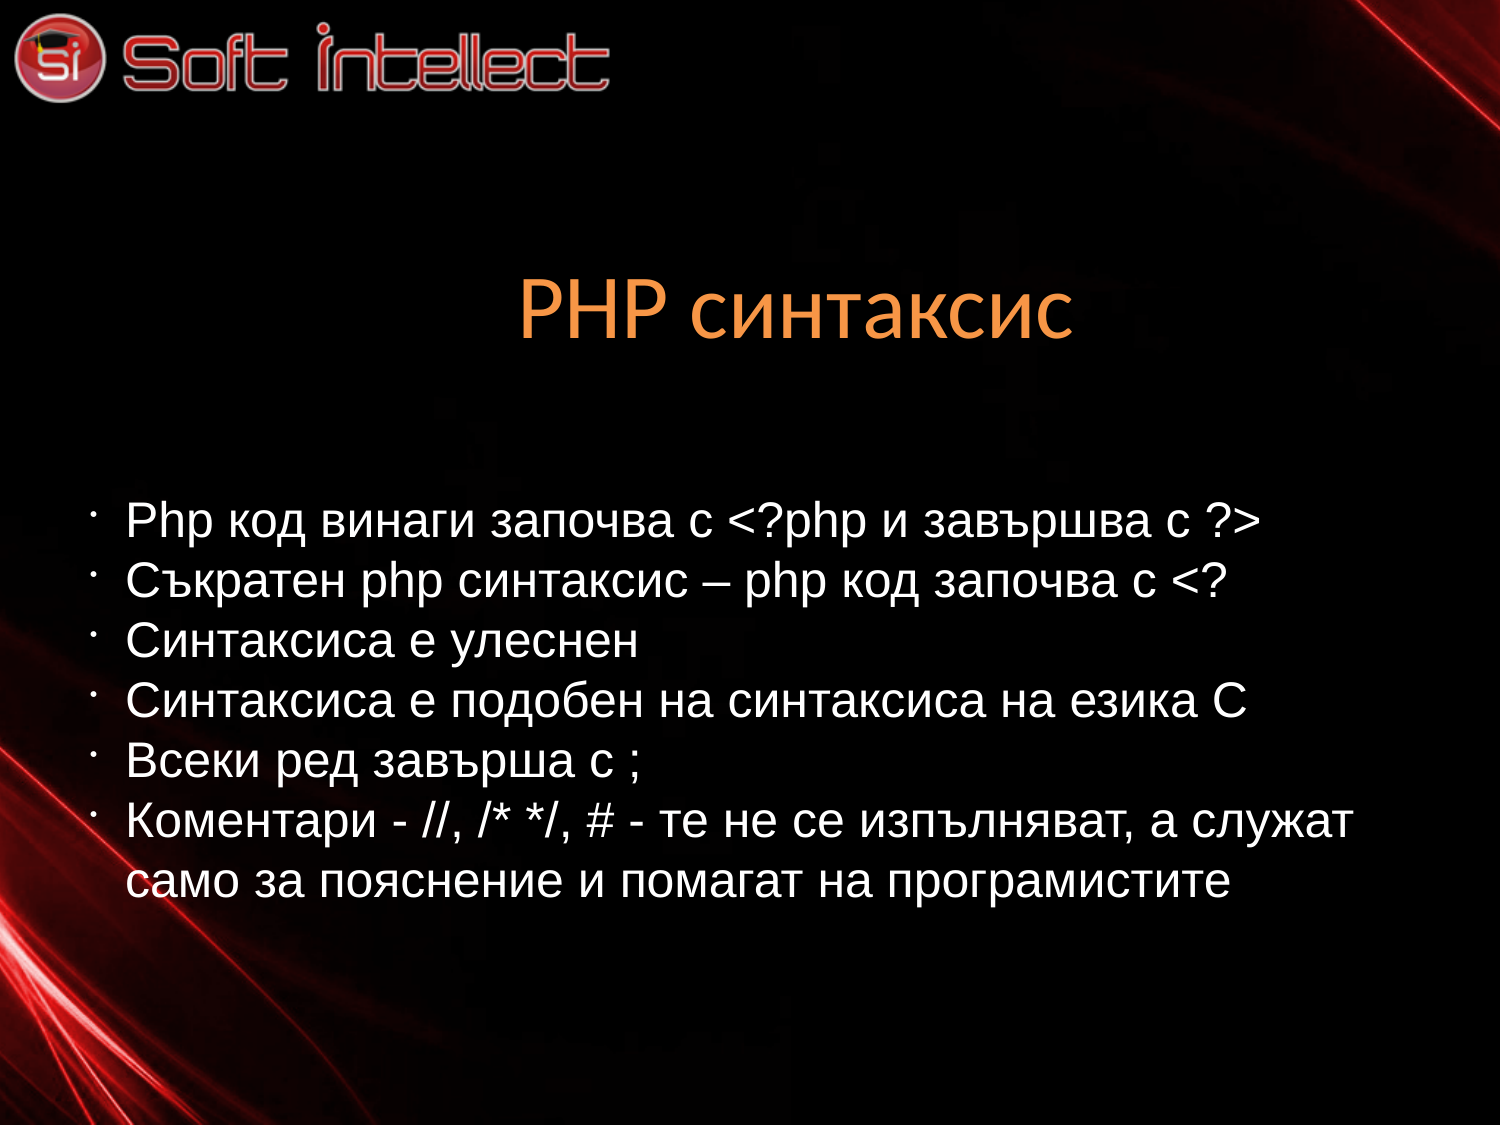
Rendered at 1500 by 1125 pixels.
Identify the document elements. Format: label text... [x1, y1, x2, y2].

text_box PHP синтаксис [158, 181, 1434, 423]
text_box Php код винаги започва с <?php и завършва с ?> Съкратен php синтаксис – php код започва с <? Синтаксиса е улеснен Синтаксиса е подобен на синтаксиса на езика C Всеки ред завърша с ; Коментари - //, /* */, # - те не се изпълняват, а служат само за пояснение и помагат на програмистите [75, 479, 1425, 929]
picture [0, 0, 1500, 1125]
